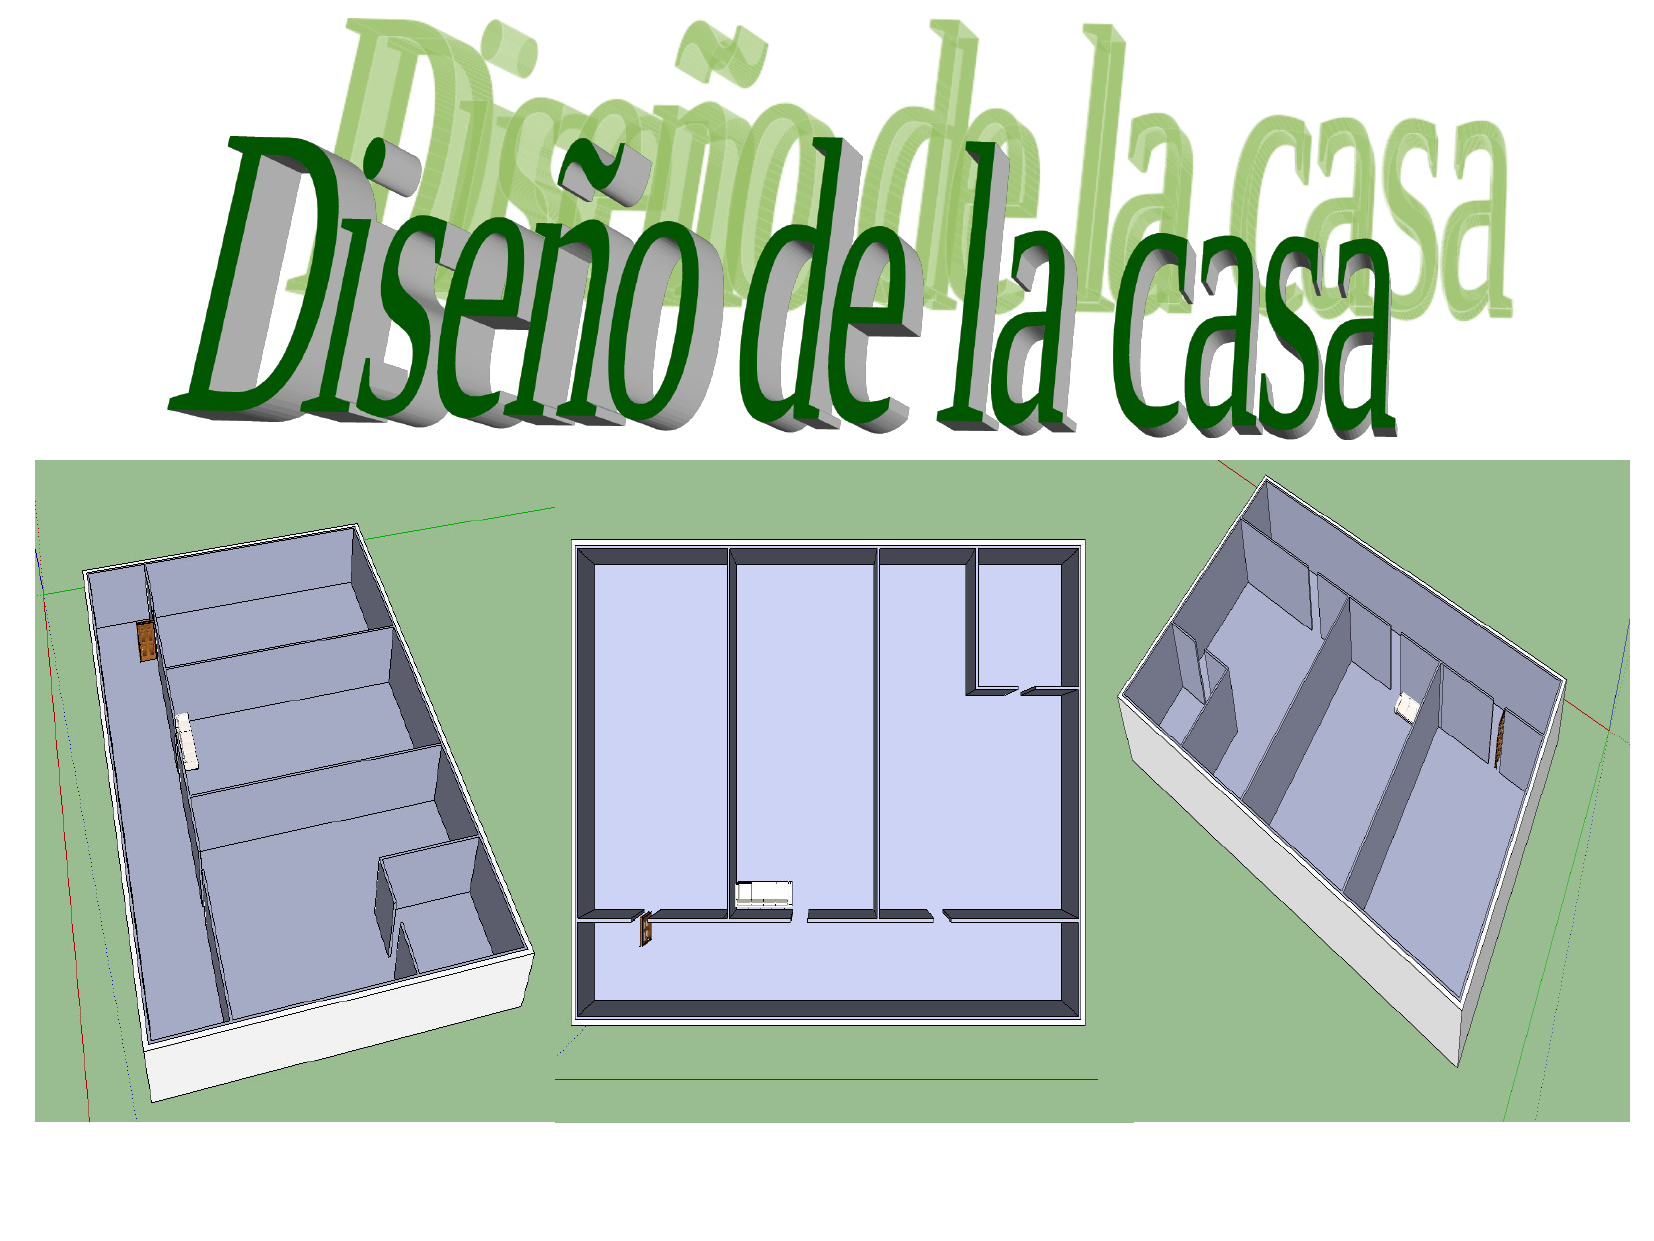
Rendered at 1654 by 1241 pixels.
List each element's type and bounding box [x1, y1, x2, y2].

picture [35, 460, 1630, 1123]
